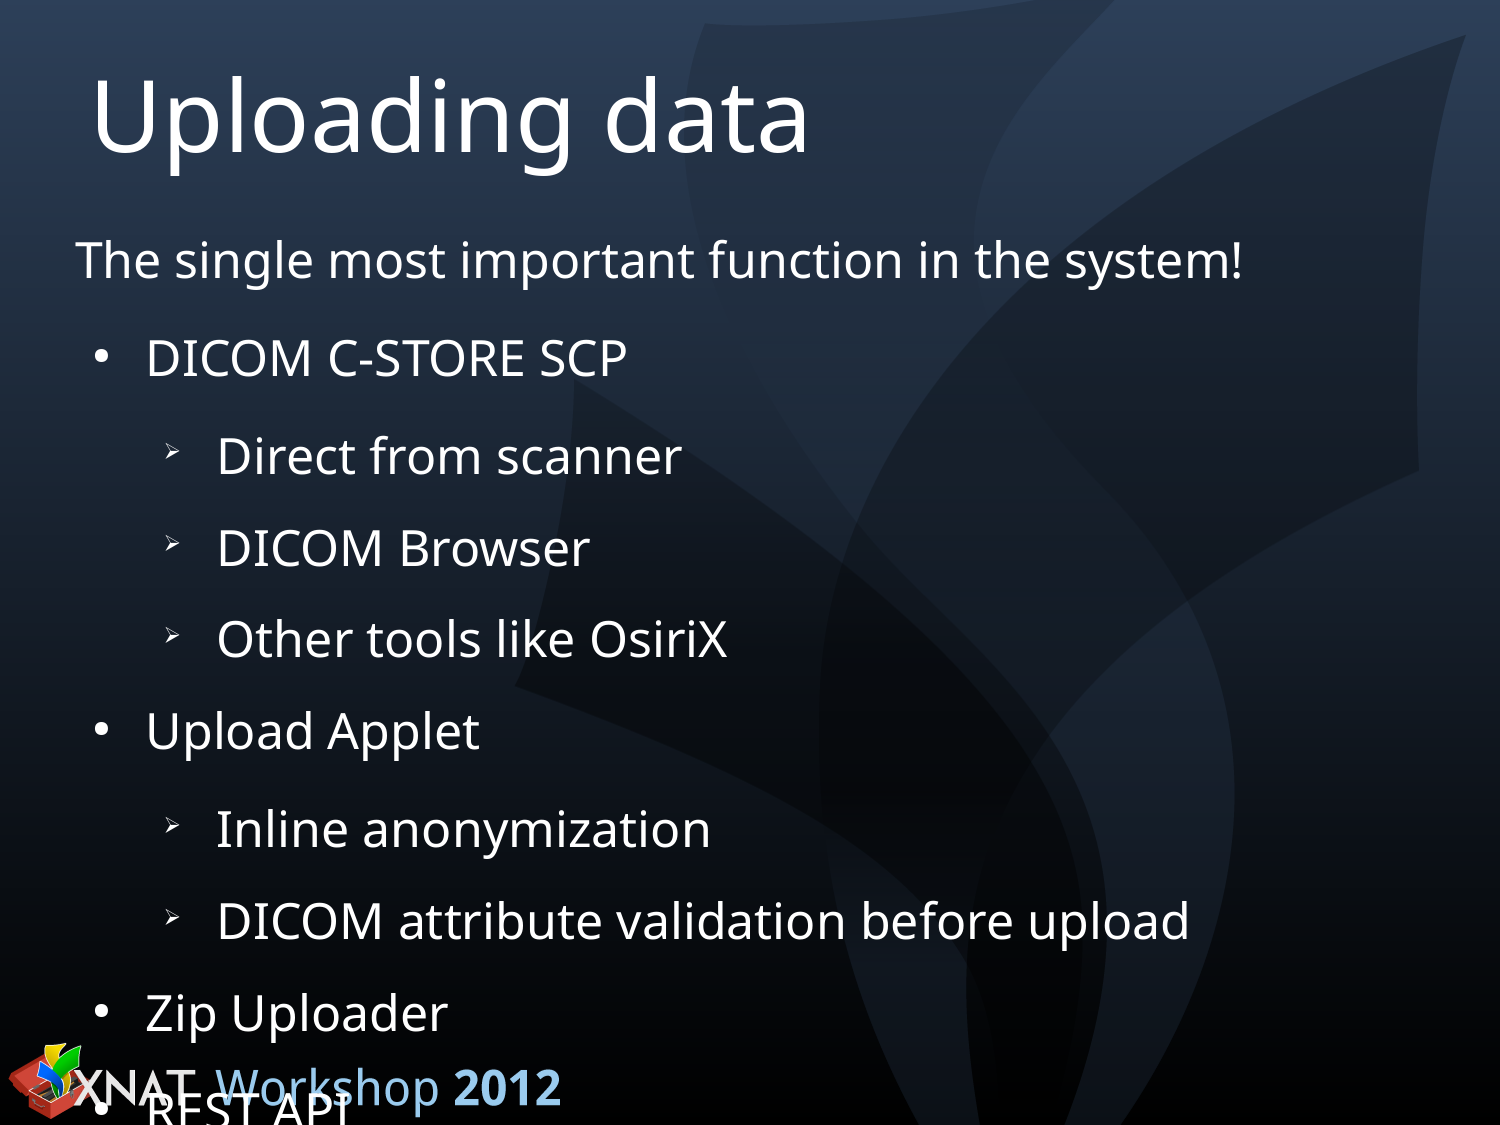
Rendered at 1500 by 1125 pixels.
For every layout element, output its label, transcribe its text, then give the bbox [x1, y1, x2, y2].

picture [282, 1099, 293, 1114]
list The single most important function in the system! DICOM C-STORE SCP Direct from scanner DICOM Browser Other tools like OsiriX Upload Applet Inline anonymization DICOM attribute validation before upload Zip Uploader REST API [75, 225, 1426, 1019]
picture [154, 1114, 167, 1125]
picture [313, 1097, 327, 1111]
picture [154, 1097, 168, 1110]
list [60, 215, 1411, 991]
picture [278, 1118, 298, 1125]
picture [0, 0, 1500, 1125]
title Uploading data [75, 45, 1425, 188]
